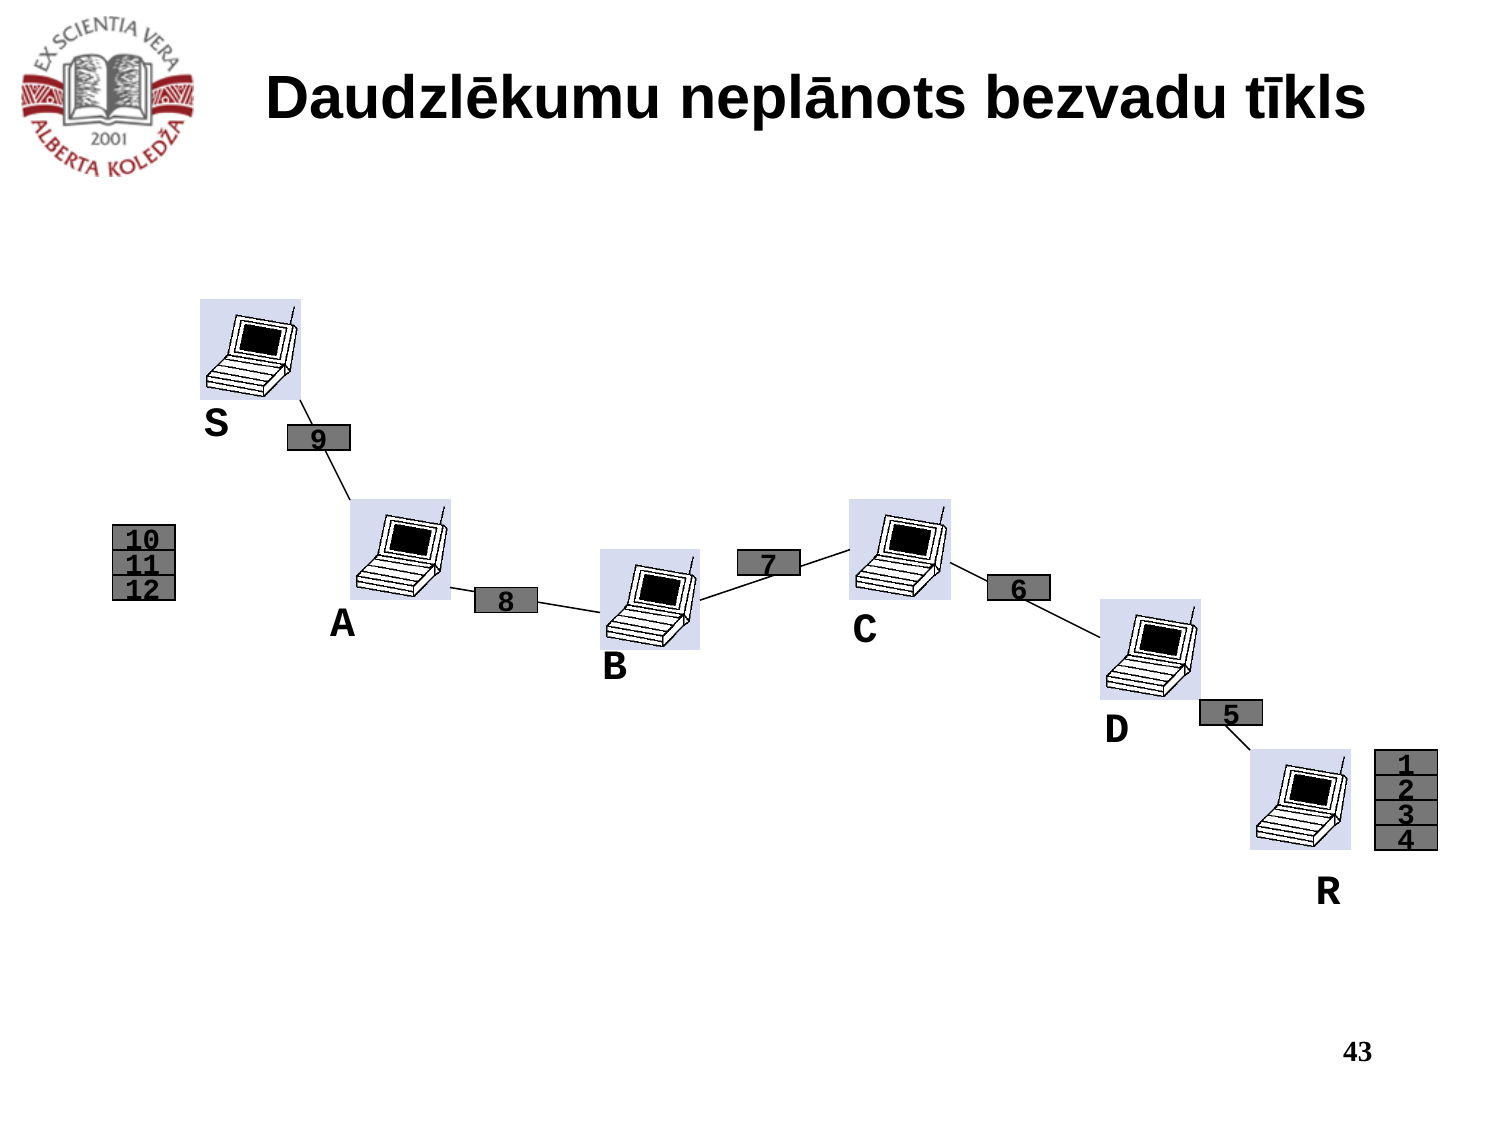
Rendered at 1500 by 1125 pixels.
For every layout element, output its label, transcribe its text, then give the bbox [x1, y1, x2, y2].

text_box 3 [1374, 799, 1438, 824]
chart [350, 500, 451, 601]
chart [1250, 750, 1351, 850]
text_box 2 [1374, 774, 1438, 799]
text_box 5 [1200, 699, 1263, 726]
text_box R [1300, 855, 1356, 921]
picture [21, 16, 194, 177]
text_box 4 [1374, 824, 1438, 850]
text_box S [189, 387, 244, 454]
chart [849, 500, 951, 601]
text_box 1 [1374, 749, 1438, 774]
text_box 11 [112, 549, 175, 574]
title Daudzlēkumu neplānots bezvadu tīkls [187, 44, 1425, 150]
text_box D [1089, 692, 1145, 759]
text_box 7 [737, 549, 800, 576]
text_box 8 [474, 587, 538, 613]
text_box B [587, 630, 642, 696]
chart [1100, 600, 1201, 700]
text_box 10 [148, 533, 154, 546]
text_box 10 [112, 524, 175, 549]
text_box 9 [287, 424, 350, 450]
text_box 6 [987, 574, 1051, 600]
text_box A [315, 587, 370, 653]
chart [200, 299, 301, 400]
text_box 12 [112, 574, 175, 600]
chart [600, 549, 700, 651]
text_box <skaitlis> [1074, 1025, 1388, 1101]
text_box C [837, 592, 893, 659]
